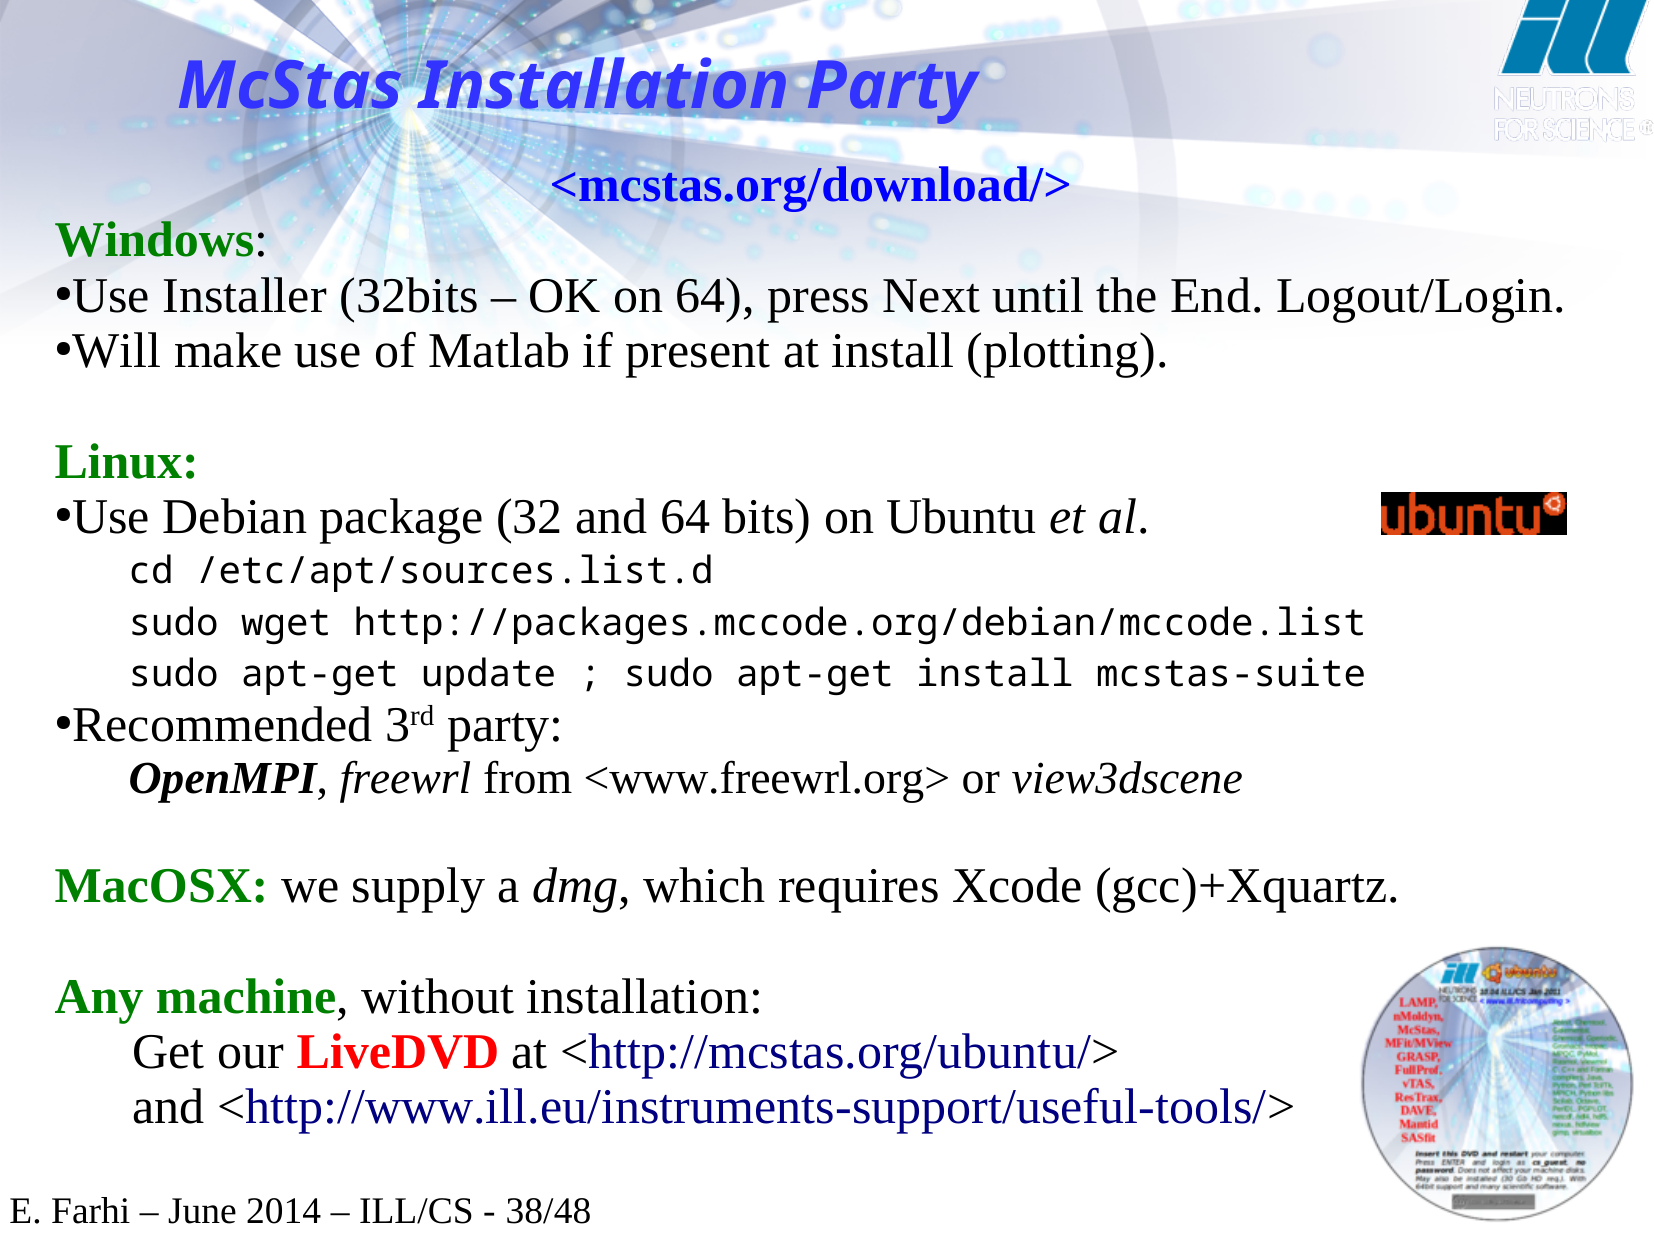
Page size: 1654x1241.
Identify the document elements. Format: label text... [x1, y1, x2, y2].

text_box McStas Installation Party [177, 36, 870, 123]
picture [1381, 492, 1567, 536]
picture [1341, 927, 1654, 1241]
text_box <mcstas.org/download/> Windows: Use Installer (32bits – OK on 64), press Next until the End. Logout/Login. Will make use of Matlab if present at install (plotting). Linux: Use Debian package (32 and 64 bits) on Ubuntu et al. cd /etc/apt/sources.list.d sudo wget http://packages.mccode.org/debian/mccode.list sudo apt-get update ; sudo apt-get install mcstas-suite Recommended 3rd party: OpenMPI, freewrl from <www.freewrl.org> or view3dscene MacOSX: we supply a dmg, which requires Xcode (gcc)+Xquartz. Any machine, without installation: Get our LiveDVD at <http://mcstas.org/ubuntu/> and <http://www.ill.eu/instruments-support/useful-tools/> [54, 157, 1568, 1122]
picture [0, 0, 1654, 355]
